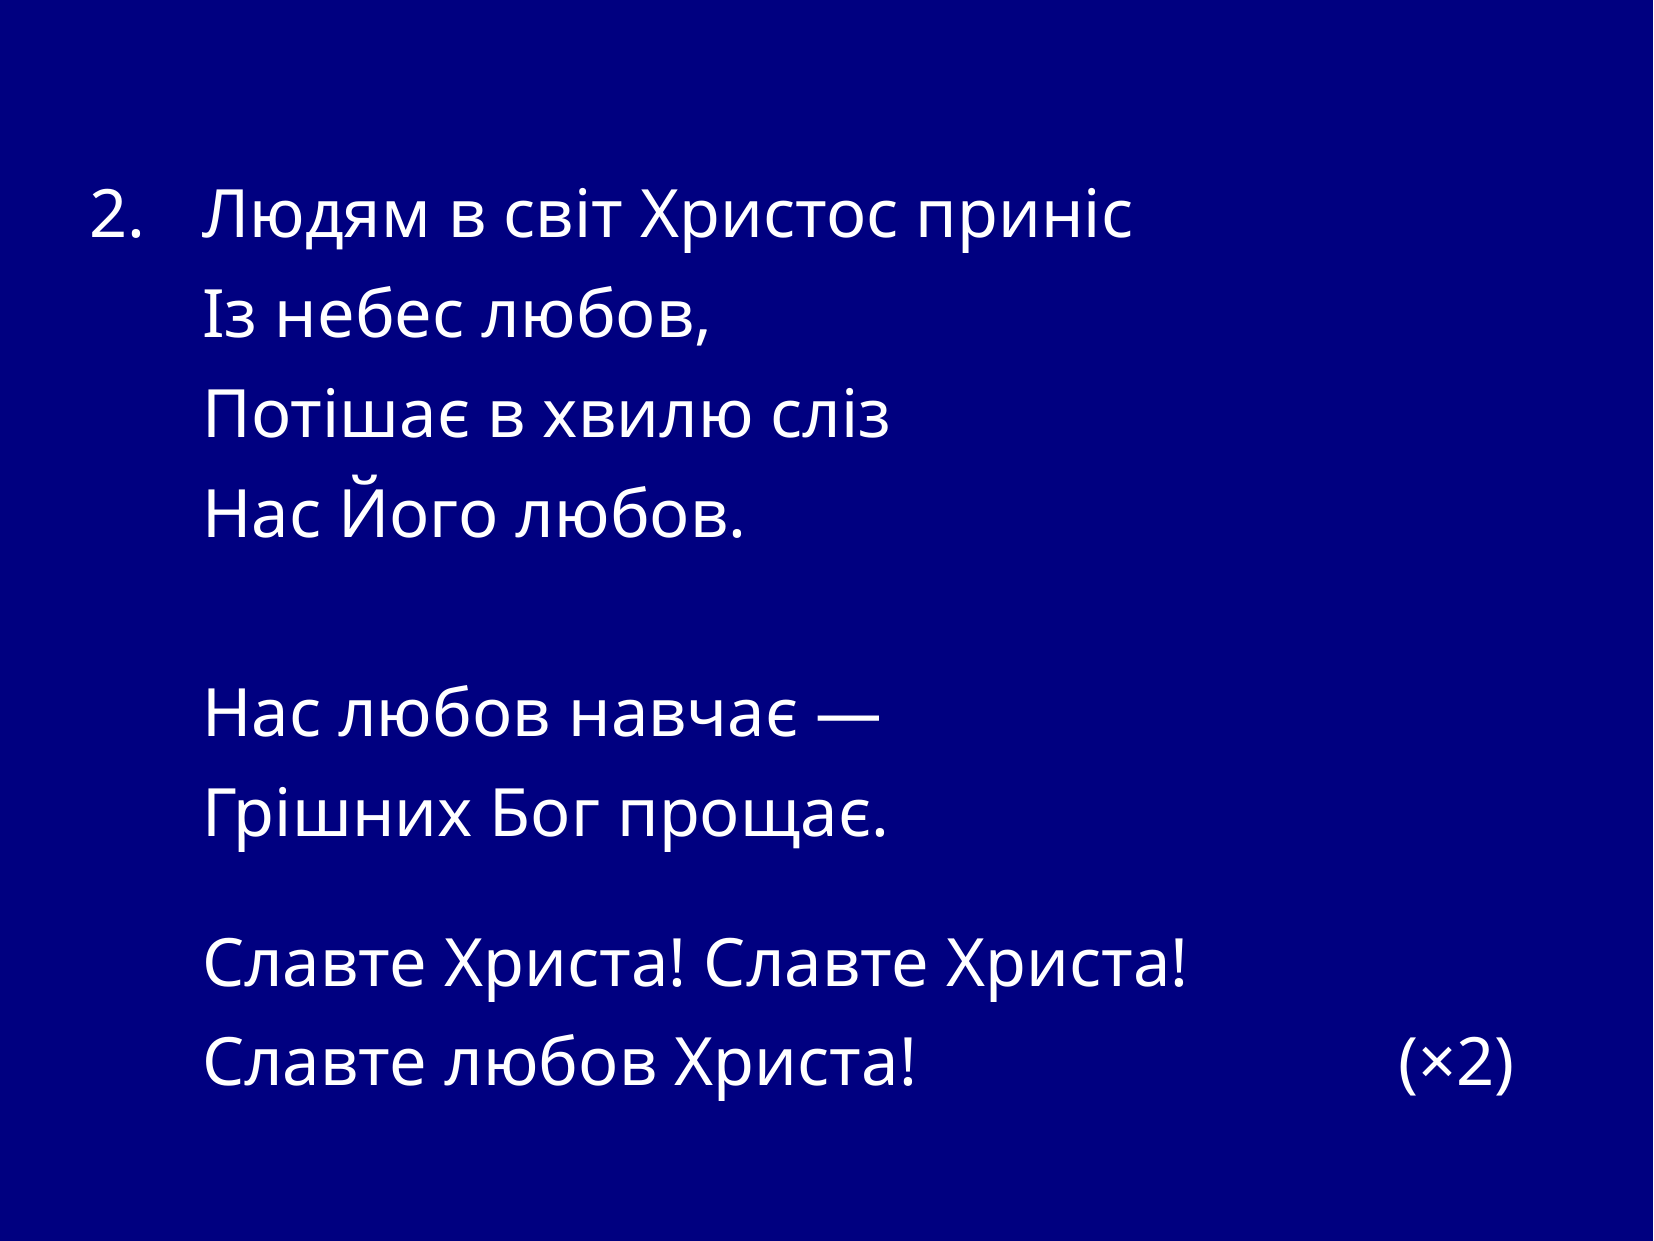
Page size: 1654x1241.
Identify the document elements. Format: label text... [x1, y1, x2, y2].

text_box 2. Людям в світ Христос приніс Із небес любов, Потішає в хвилю сліз Нас Його любов. Нас любов навчає ― Грішних Бог прощає. Славте Христа! Славте Христа! Славте любов Христа! (×2) [75, 150, 1576, 1163]
